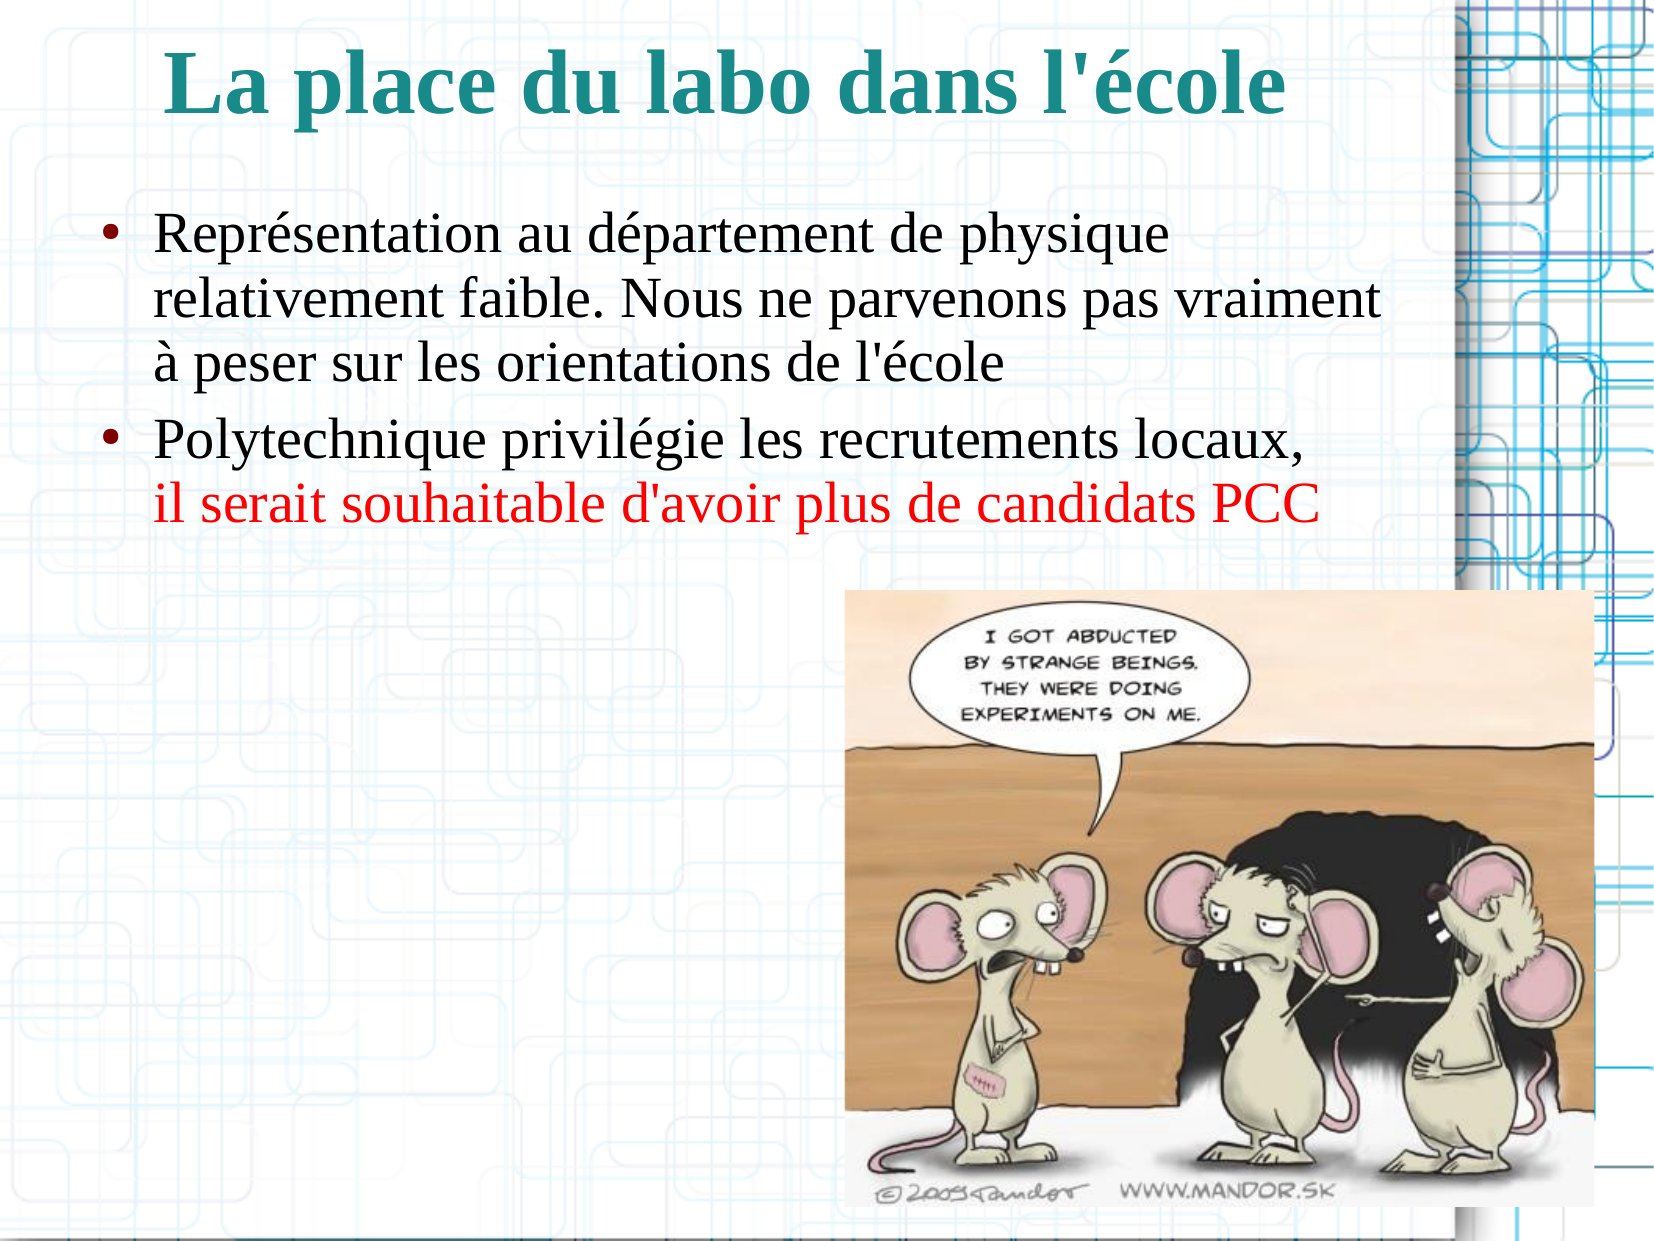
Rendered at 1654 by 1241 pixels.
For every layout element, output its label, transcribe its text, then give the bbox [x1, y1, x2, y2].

title La place du labo dans l'école [0, 29, 1453, 136]
list Représentation au département de physique relativement faible. Nous ne parvenons pas vraiment à peser sur les orientations de l'école Polytechnique privilégie les recrutements locaux, il serait souhaitable d'avoir plus de candidats PCC [82, 200, 1418, 921]
picture [0, 0, 1654, 1241]
